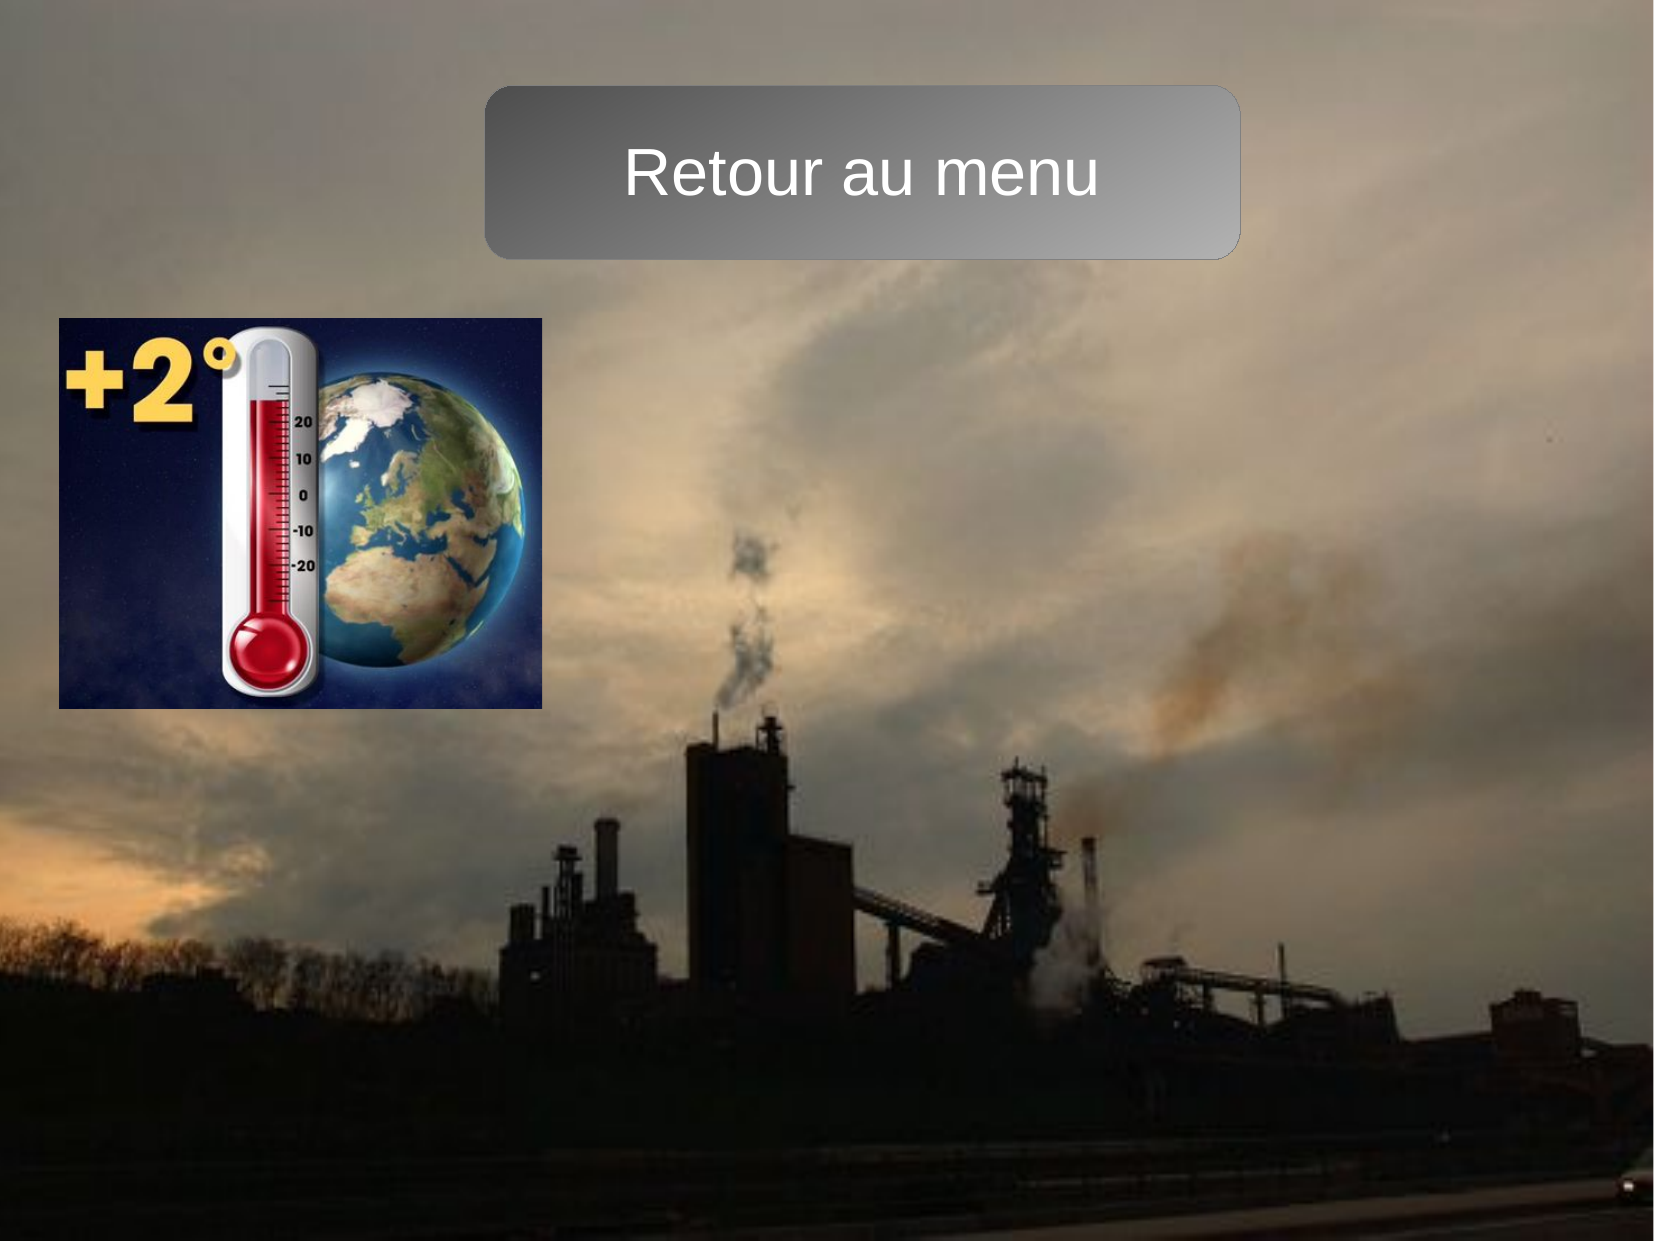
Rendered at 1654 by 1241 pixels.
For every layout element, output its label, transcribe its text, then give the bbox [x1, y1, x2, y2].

picture [0, 0, 1654, 1241]
text_box Retour au menu [484, 85, 1241, 260]
